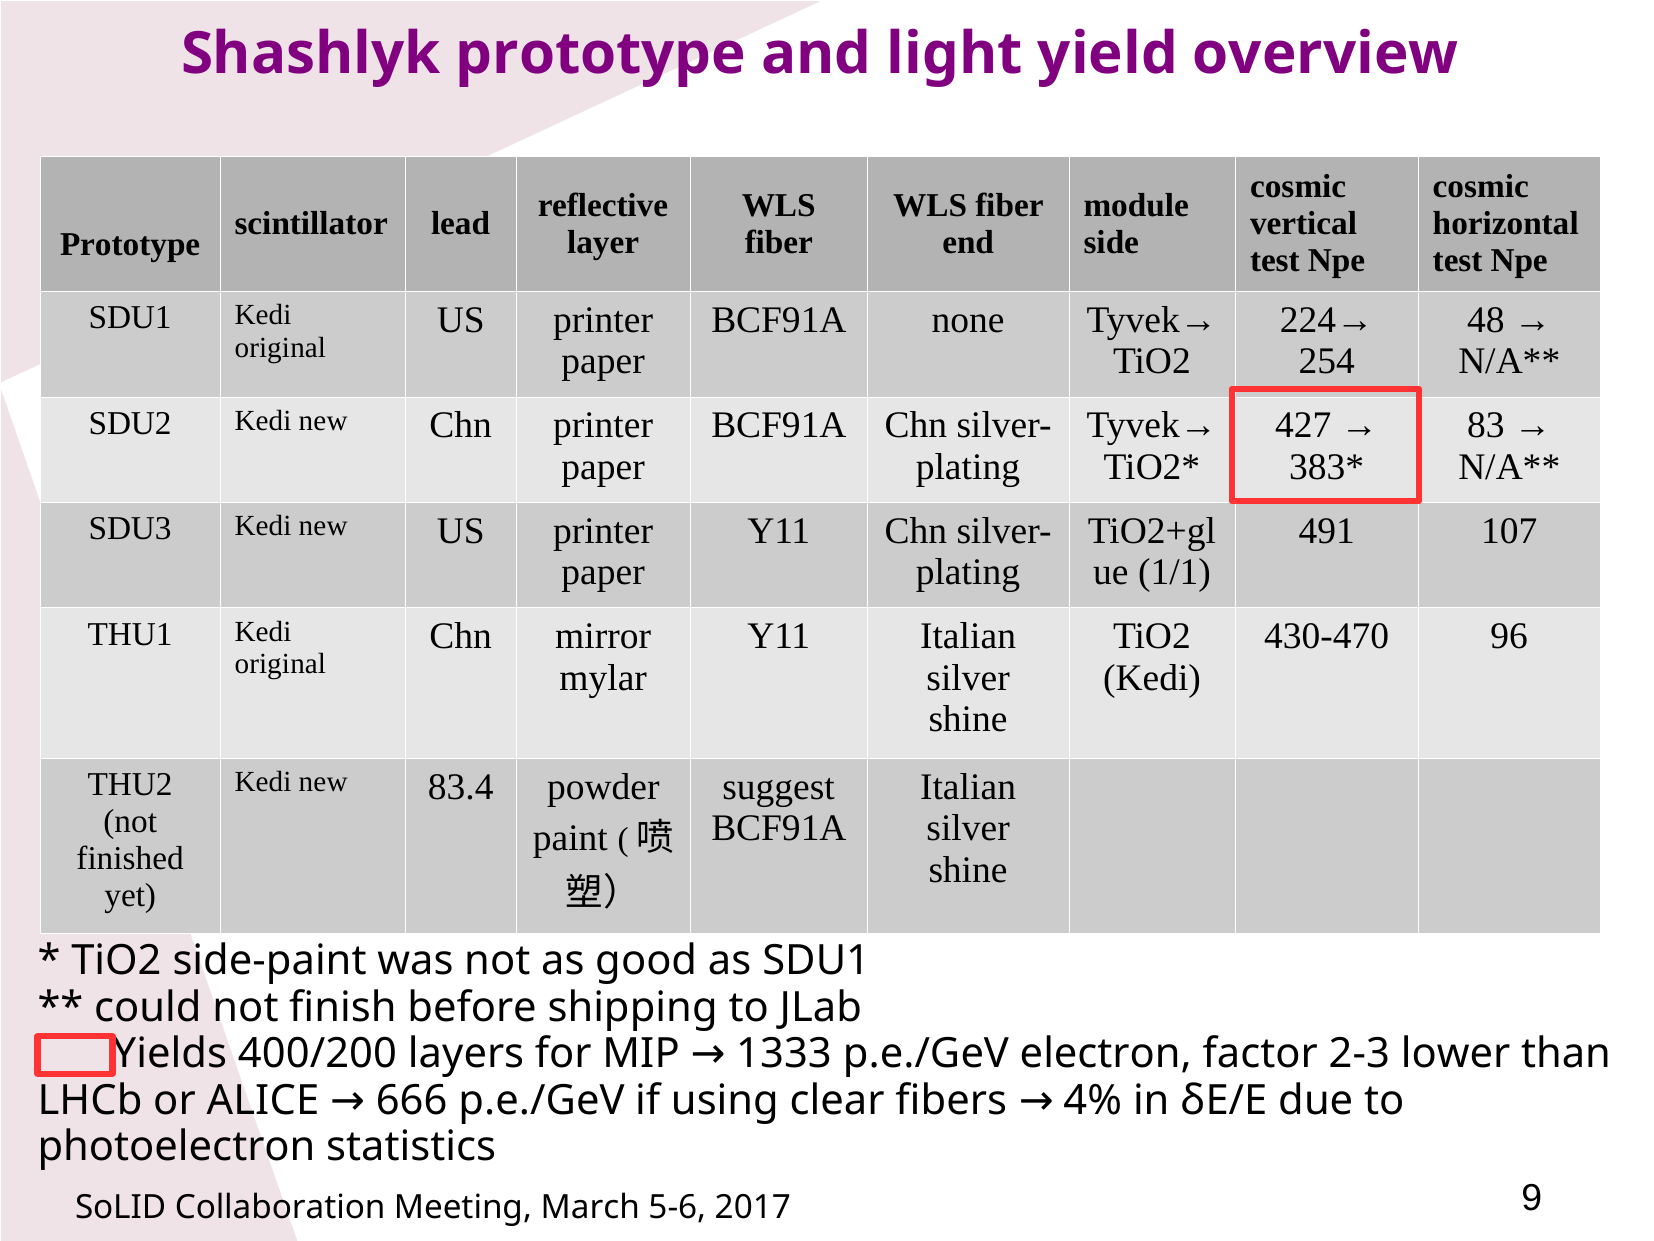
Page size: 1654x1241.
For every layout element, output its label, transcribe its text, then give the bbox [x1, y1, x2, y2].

table_cell Kedi new [221, 759, 405, 933]
table_header lead [406, 157, 516, 291]
table_cell BCF91A [691, 398, 867, 502]
table_cell none [868, 292, 1069, 397]
table_cell Kedi new [221, 503, 405, 607]
table_cell SDU1 [41, 292, 220, 397]
table_cell Kedi new [221, 398, 405, 502]
table_cell TiO2 (Kedi) [1070, 608, 1235, 758]
table_cell 48 → N/A** [1419, 292, 1600, 397]
table_cell SDU2 [41, 398, 220, 502]
table_cell Italian silver shine [868, 608, 1069, 758]
table_cell 83.4 [406, 759, 516, 933]
table_cell THU1 [41, 608, 220, 758]
table_cell Y11 [691, 503, 867, 607]
table_cell 224→ 254 [1236, 292, 1418, 386]
table_cell TiO2+glue (1/1) [1070, 503, 1235, 607]
table_cell printer paper [517, 503, 690, 607]
table_cell 430-470 [1236, 608, 1418, 758]
table_header WLS fiber [691, 157, 867, 291]
table_header module side [1070, 157, 1235, 291]
table_cell Italian silver shine [868, 759, 1069, 933]
table_cell mirror mylar [517, 608, 690, 758]
table_header WLS fiber end [868, 157, 1069, 291]
table_header scintillator [221, 157, 405, 291]
table_cell [1236, 759, 1418, 933]
table_cell 83 → N/A** [1422, 398, 1600, 502]
table_cell THU2 (not finished yet) [41, 759, 220, 933]
table_cell BCF91A [691, 292, 867, 397]
table_cell Chn [406, 608, 516, 758]
table_cell 107 [1419, 503, 1600, 607]
title Shashlyk prototype and light yield overview [68, 13, 1571, 76]
table_cell Tyvek→ TiO2 [1070, 292, 1235, 397]
table_cell suggest BCF91A [691, 759, 867, 933]
text_box * TiO2 side-paint was not as good as SDU1 ** could not finish before shipping to JLab Yields 400/200 layers for MIP → 1333 p.e./GeV electron, factor 2-3 lower than LHCb or ALICE → 666 p.e./GeV if using clear fibers → 4% in δE/E due to photoelectron statistics [37, 937, 1613, 1174]
table_cell 224→ 254 [1236, 392, 1416, 397]
table_cell [1419, 759, 1600, 933]
table_cell Chn silver-plating [868, 503, 1069, 607]
table_cell printer paper [517, 292, 690, 397]
table_cell Kedi original [221, 608, 405, 758]
table_cell Chn [406, 398, 516, 502]
table_cell US [406, 292, 516, 397]
table_cell 491 [1236, 504, 1418, 607]
table_cell powder paint (喷塑） [517, 759, 690, 933]
table_cell [1070, 759, 1235, 933]
table_cell Chn silver-plating [868, 398, 1069, 502]
table_header cosmic horizontal test Npe [1419, 157, 1600, 291]
table_cell printer paper [517, 398, 690, 502]
table_cell US [406, 503, 516, 607]
table_cell 427 → 383* [1236, 398, 1416, 498]
table_cell Y11 [691, 608, 867, 758]
table_cell 96 [1419, 608, 1600, 758]
table_cell SDU3 [41, 503, 220, 607]
table_cell Kedi original [221, 292, 405, 397]
table_header Prototype [41, 157, 220, 291]
table_header reflective layer [517, 157, 690, 291]
table_cell Tyvek→ TiO2* [1070, 398, 1229, 502]
table_header cosmic vertical test Npe [1236, 157, 1418, 291]
